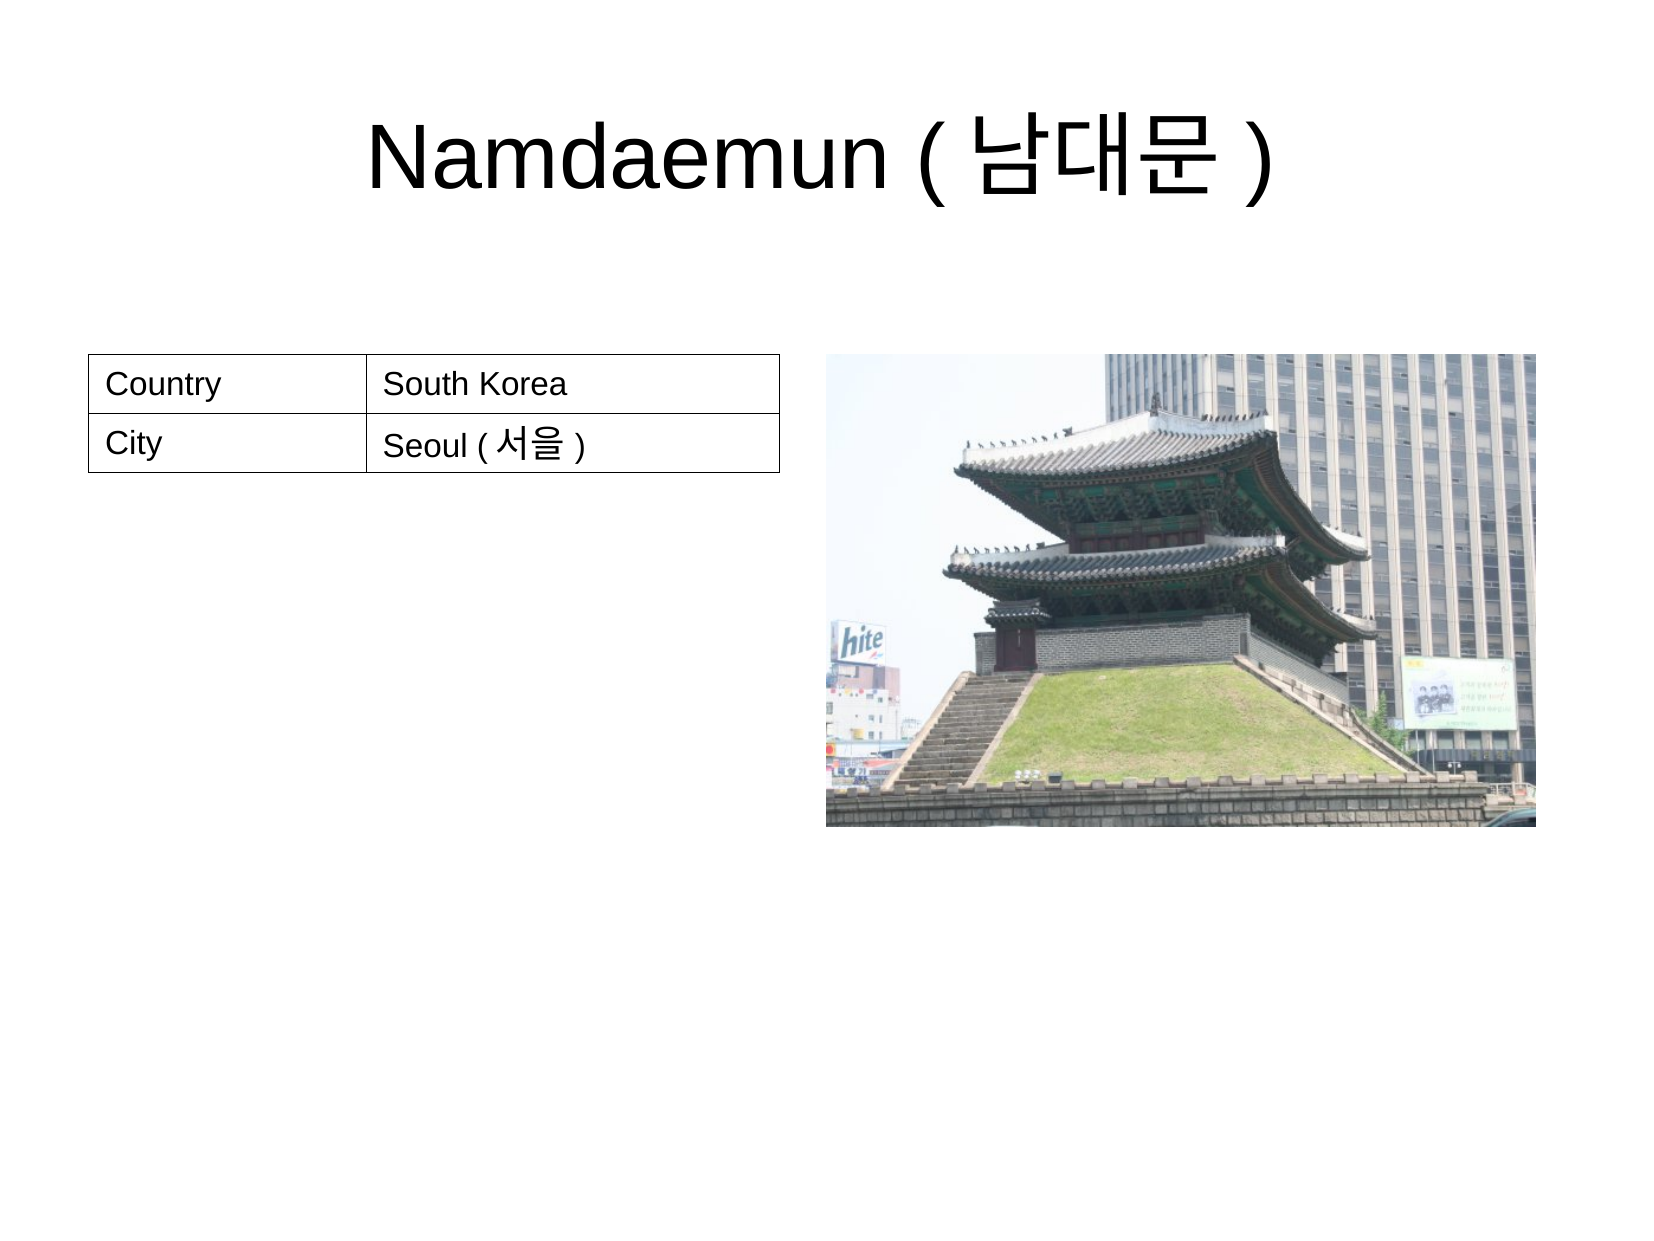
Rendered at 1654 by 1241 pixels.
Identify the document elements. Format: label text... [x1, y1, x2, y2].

picture [826, 354, 1536, 827]
text_box Seoul (서을) [366, 413, 780, 473]
text_box City [88, 413, 366, 473]
title Namdaemun (남대문) [82, 50, 1560, 257]
text_box Country [88, 354, 366, 413]
text_box South Korea [366, 354, 780, 413]
